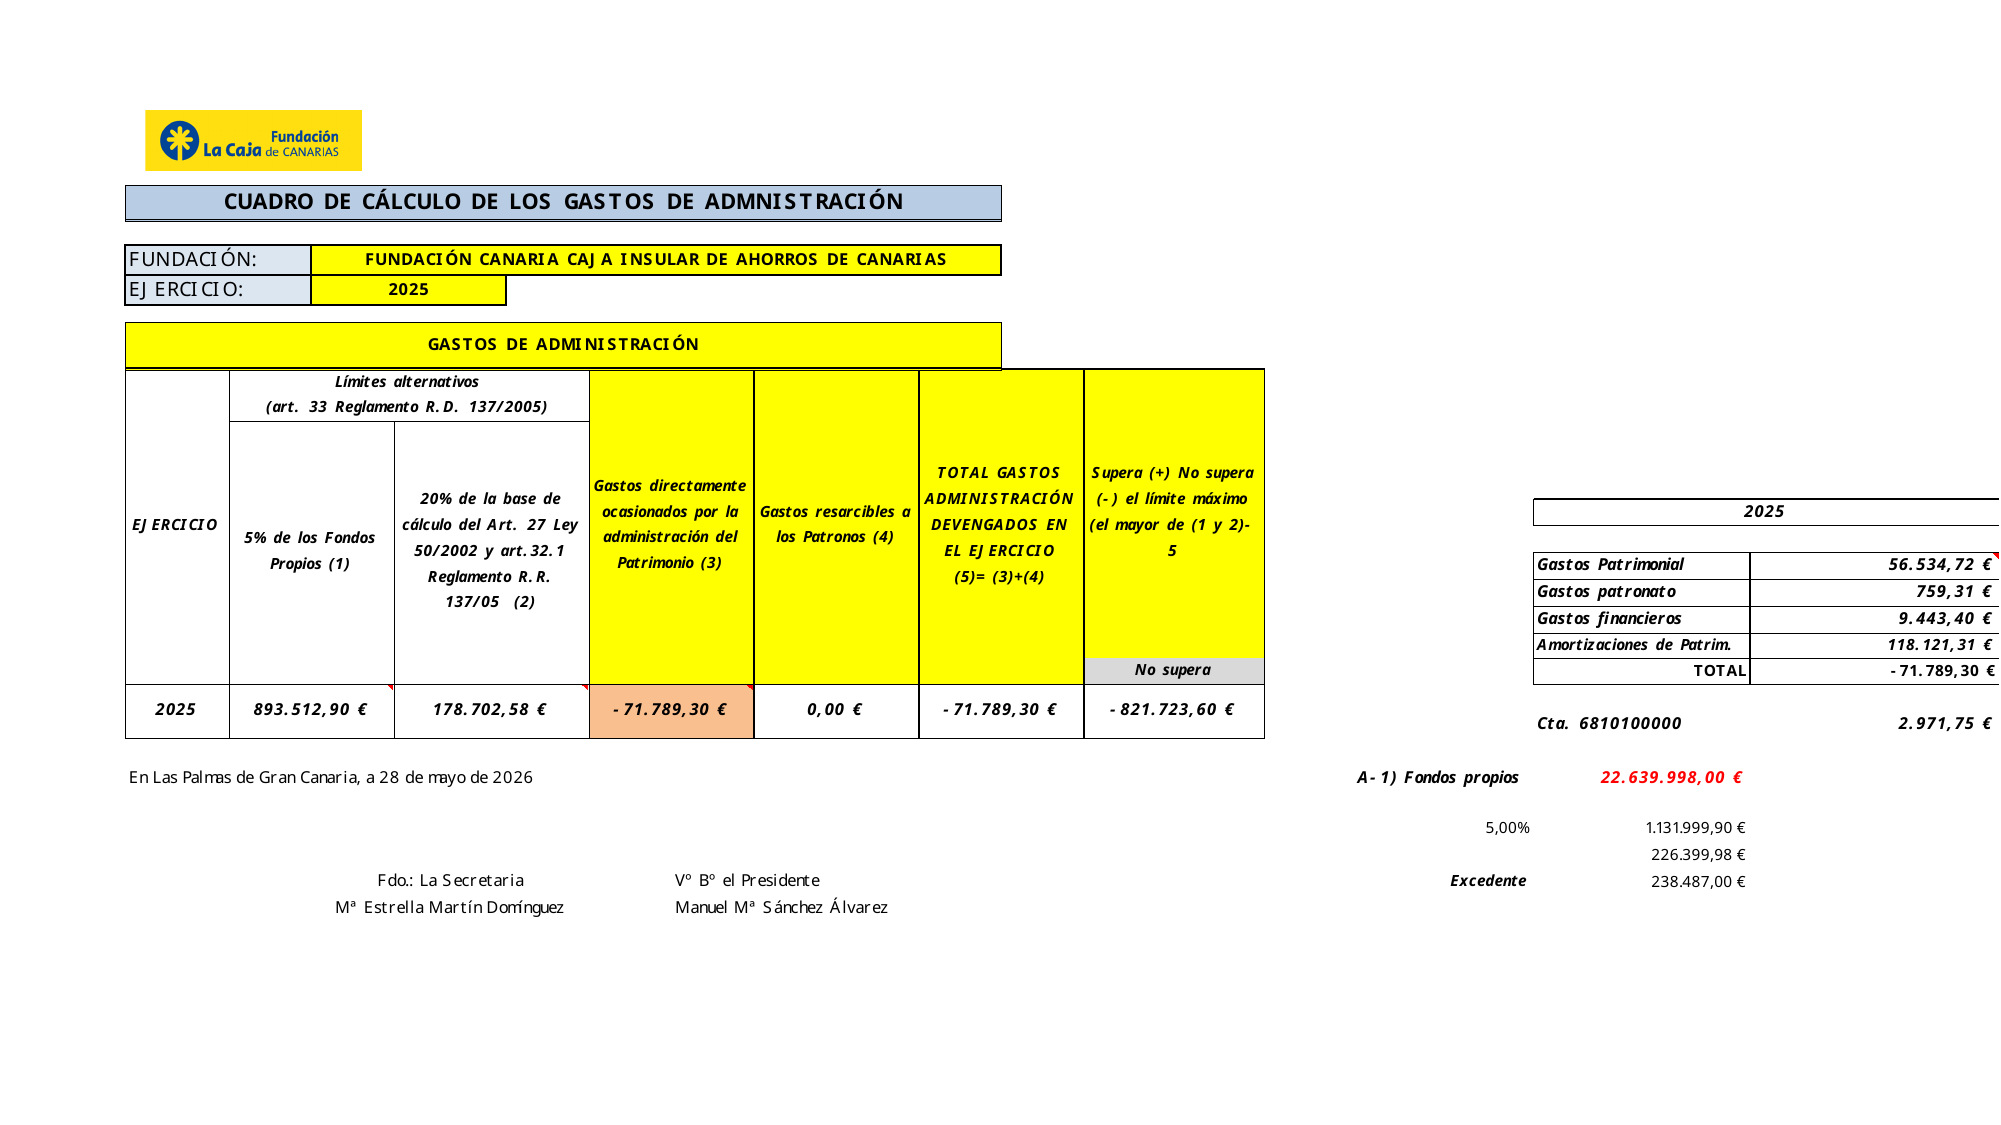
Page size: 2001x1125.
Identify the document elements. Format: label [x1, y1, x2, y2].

picture [0, 97, 2000, 1028]
